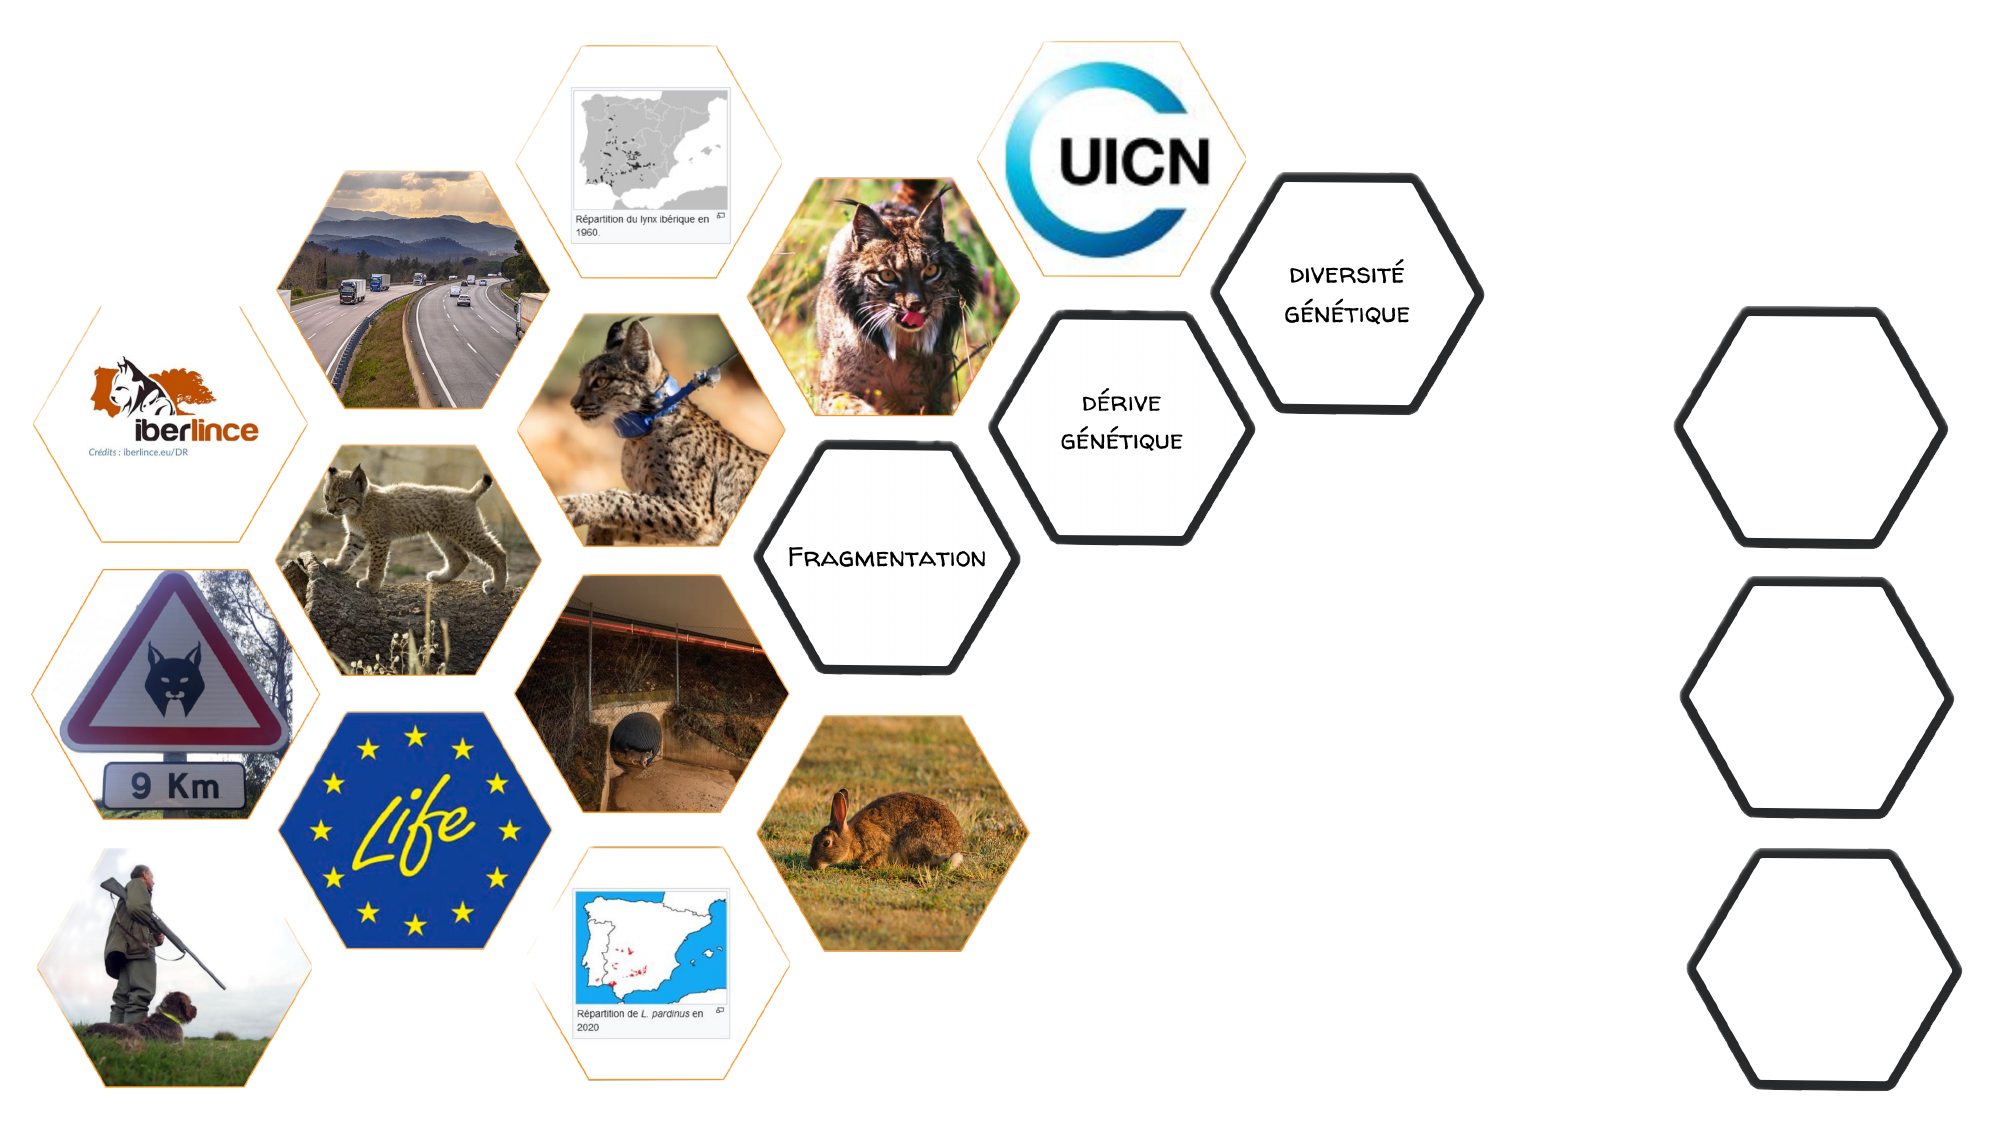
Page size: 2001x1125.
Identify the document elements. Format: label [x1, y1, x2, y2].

picture [14, 41, 1485, 1093]
picture [1678, 576, 1955, 821]
picture [1685, 848, 1963, 1093]
picture [1672, 306, 1949, 551]
